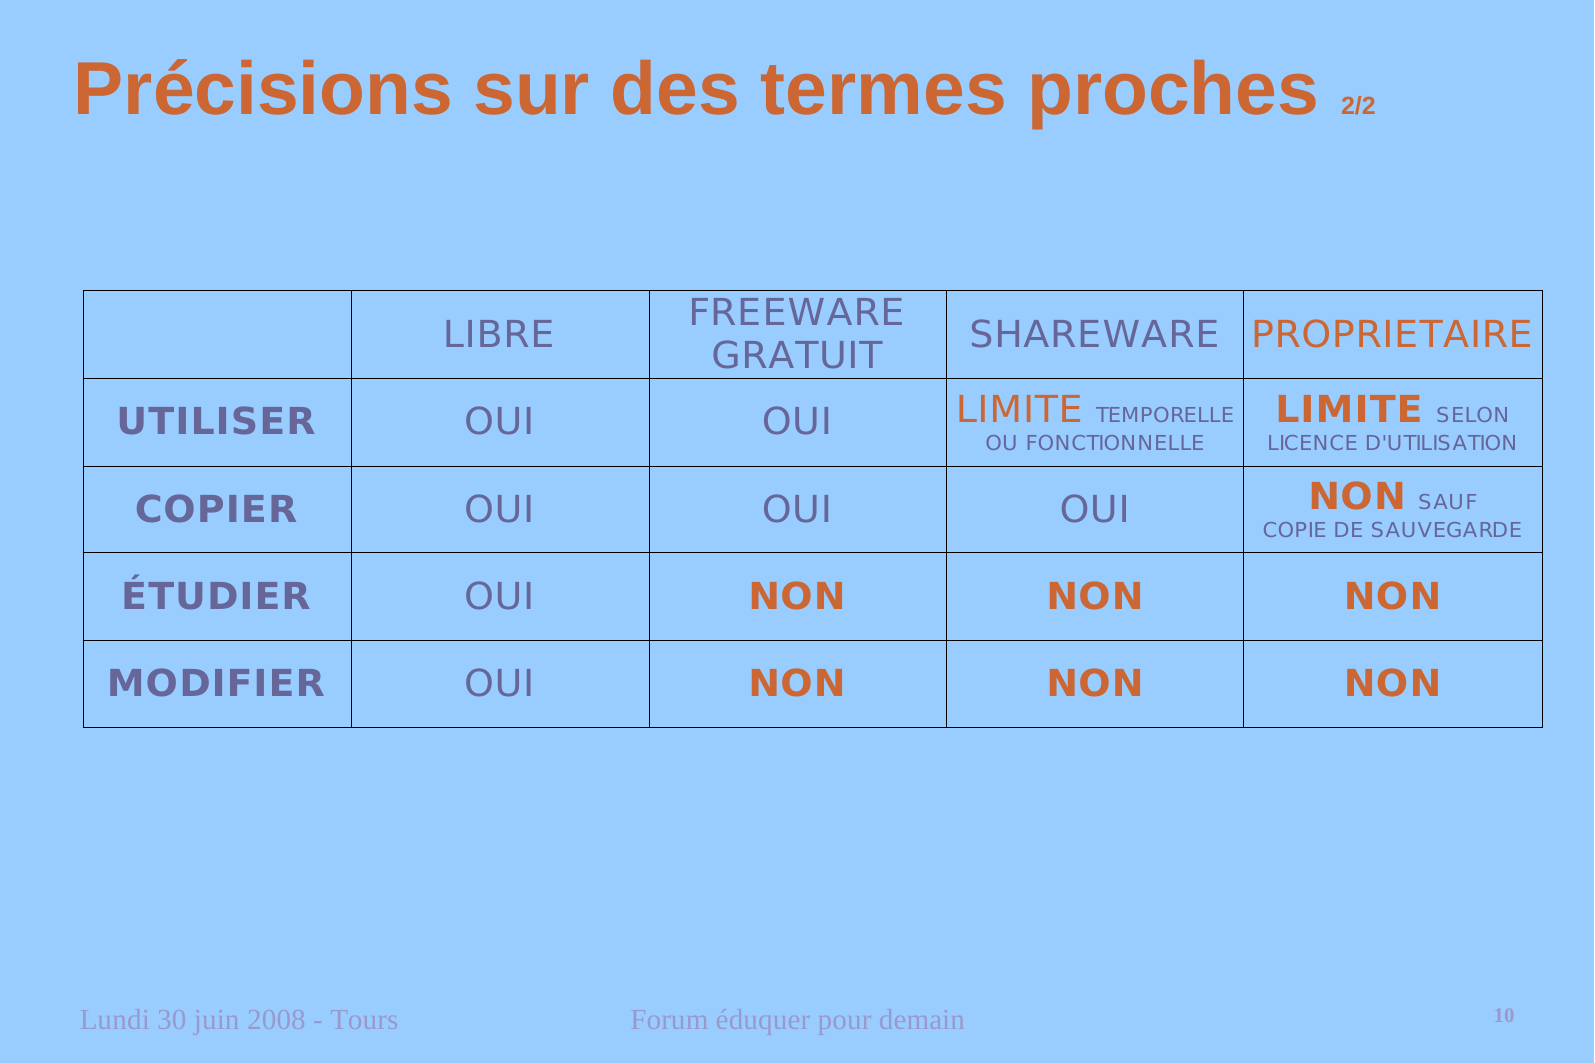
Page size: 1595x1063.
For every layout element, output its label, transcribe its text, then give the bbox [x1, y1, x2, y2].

title Précisions sur des termes proches 2/2 [74, 7, 1510, 171]
chart [82, 290, 1545, 1063]
